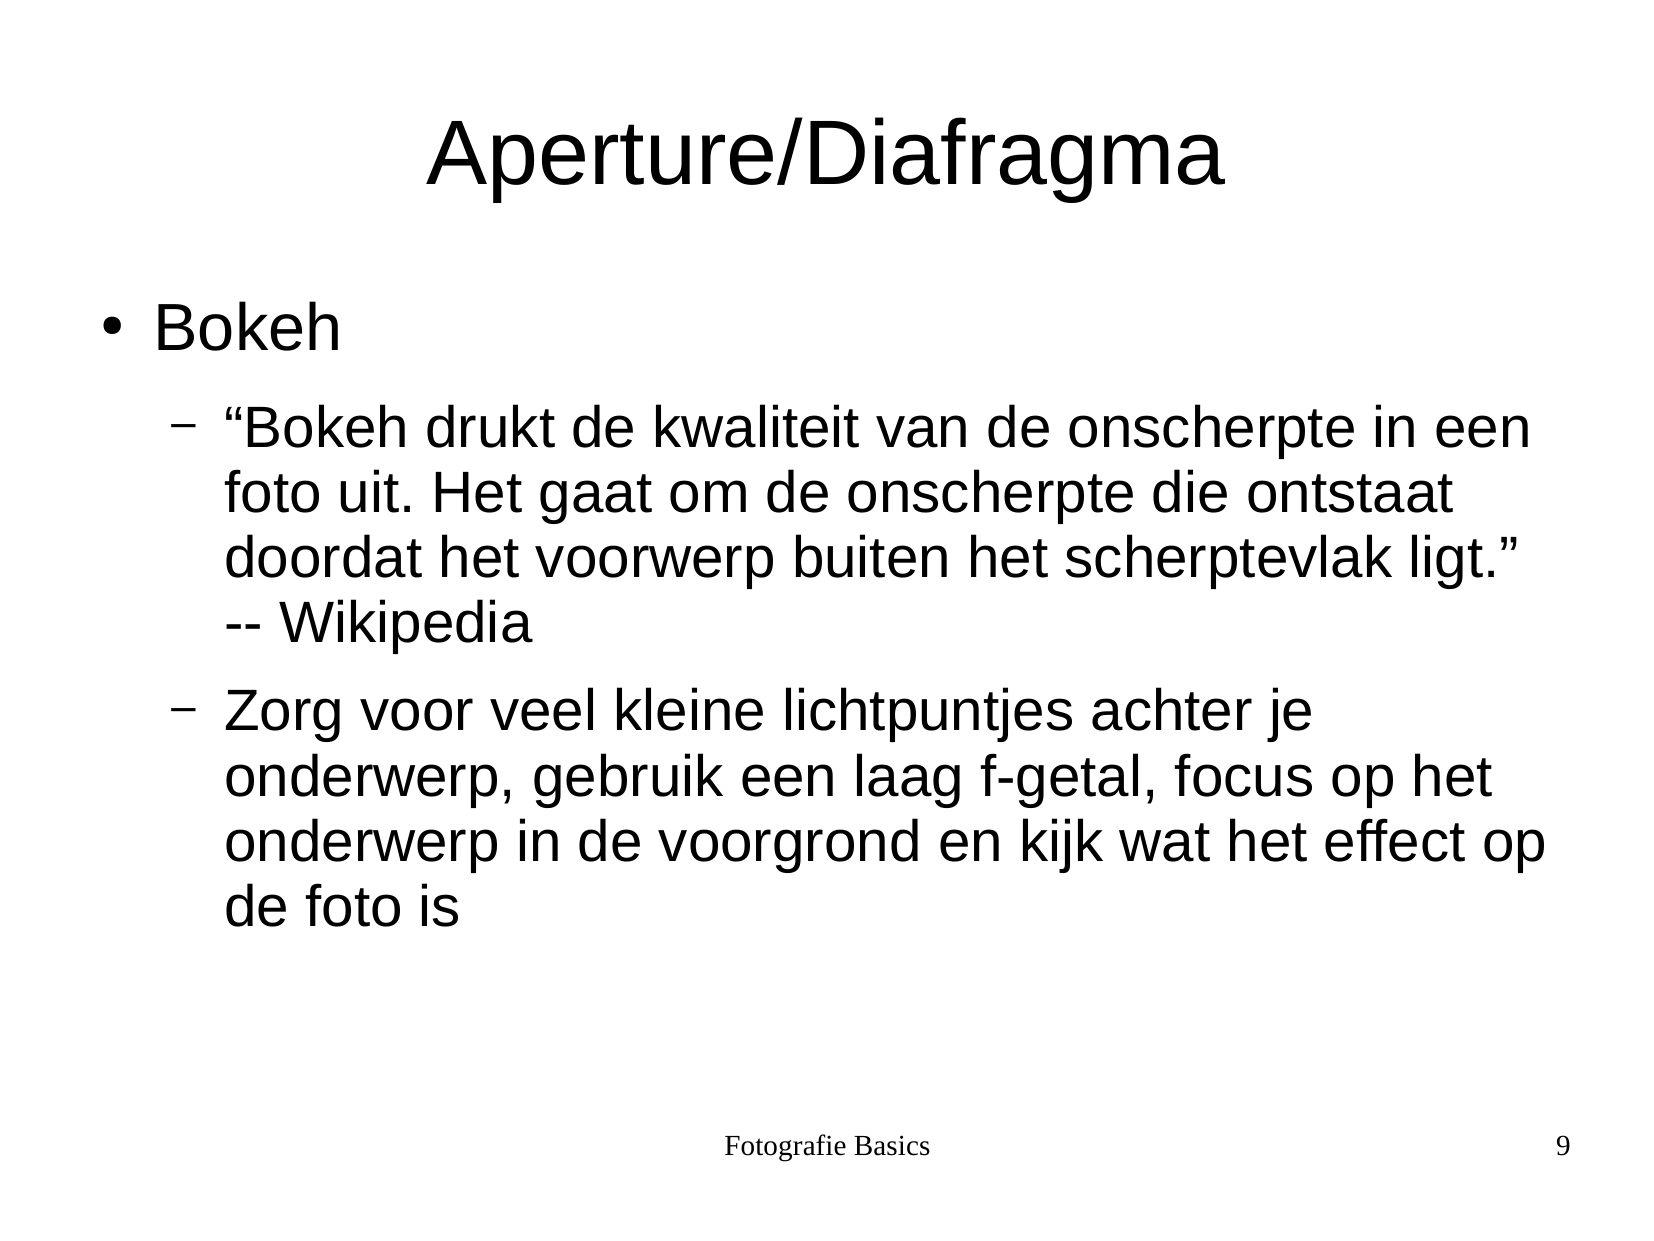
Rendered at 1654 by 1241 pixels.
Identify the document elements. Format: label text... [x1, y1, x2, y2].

title Aperture/Diafragma [82, 49, 1571, 257]
list Bokeh “Bokeh drukt de kwaliteit van de onscherpte in een foto uit. Het gaat om de onscherpte die ontstaat doordat het voorwerp buiten het scherptevlak ligt.” -- Wikipedia Zorg voor veel kleine lichtpuntjes achter je onderwerp, gebruik een laag f-getal, focus op het onderwerp in de voorgrond en kijk wat het effect op de foto is [82, 290, 1571, 1010]
